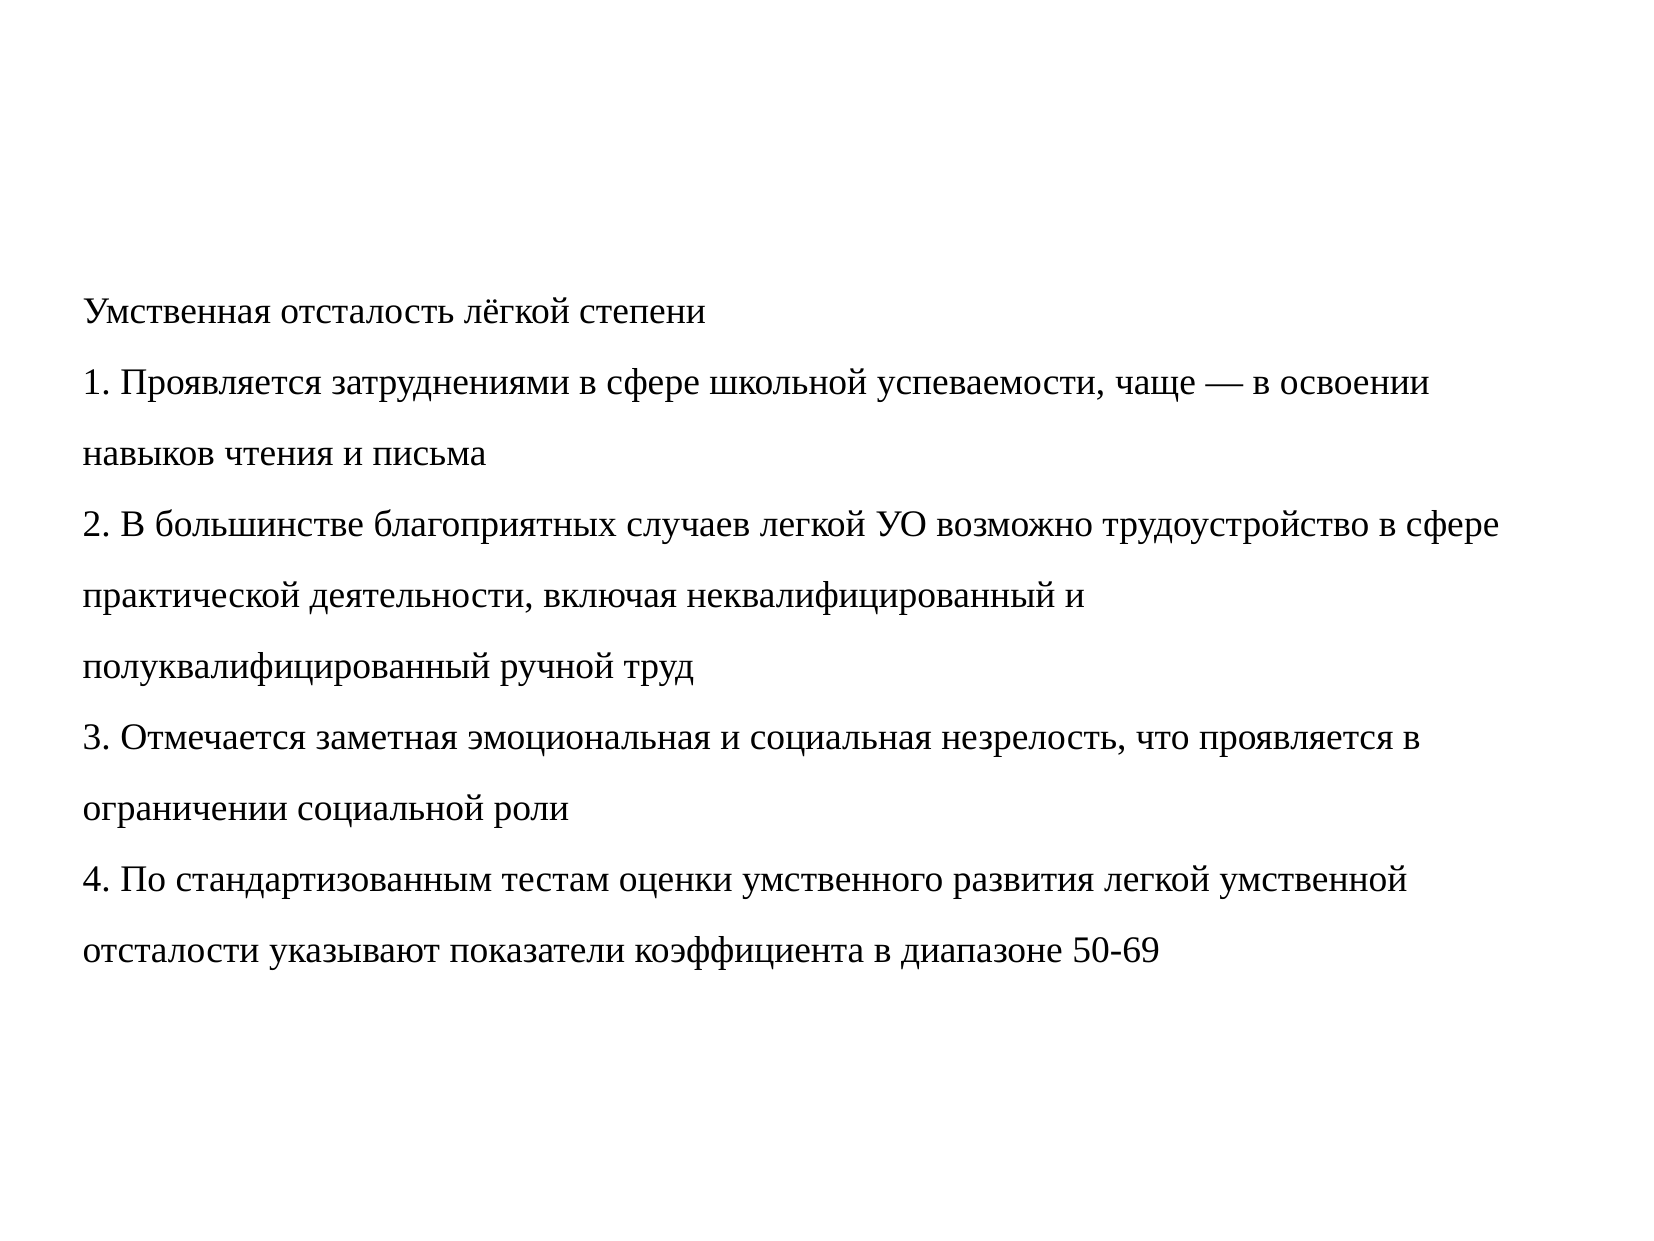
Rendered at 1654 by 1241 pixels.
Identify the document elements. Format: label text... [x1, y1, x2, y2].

list Умственная отсталость лёгкой степени 1. Проявляется затруднениями в сфере школьной успеваемости, чаще — в освоении навыков чтения и письма 2. В большинстве благоприятных случаев легкой УО возможно трудоустройство в сфере практической деятельности, включая неквалифицированный и полуквалифицированный ручной труд 3. Отмечается заметная эмоциональная и социальная незрелость, что проявляется в ограничении социальной роли 4. По стандартизованным тестам оценки умственного развития легкой умственной отсталости указывают показатели коэффициента в диапазоне 50-69 [82, 290, 1571, 1109]
